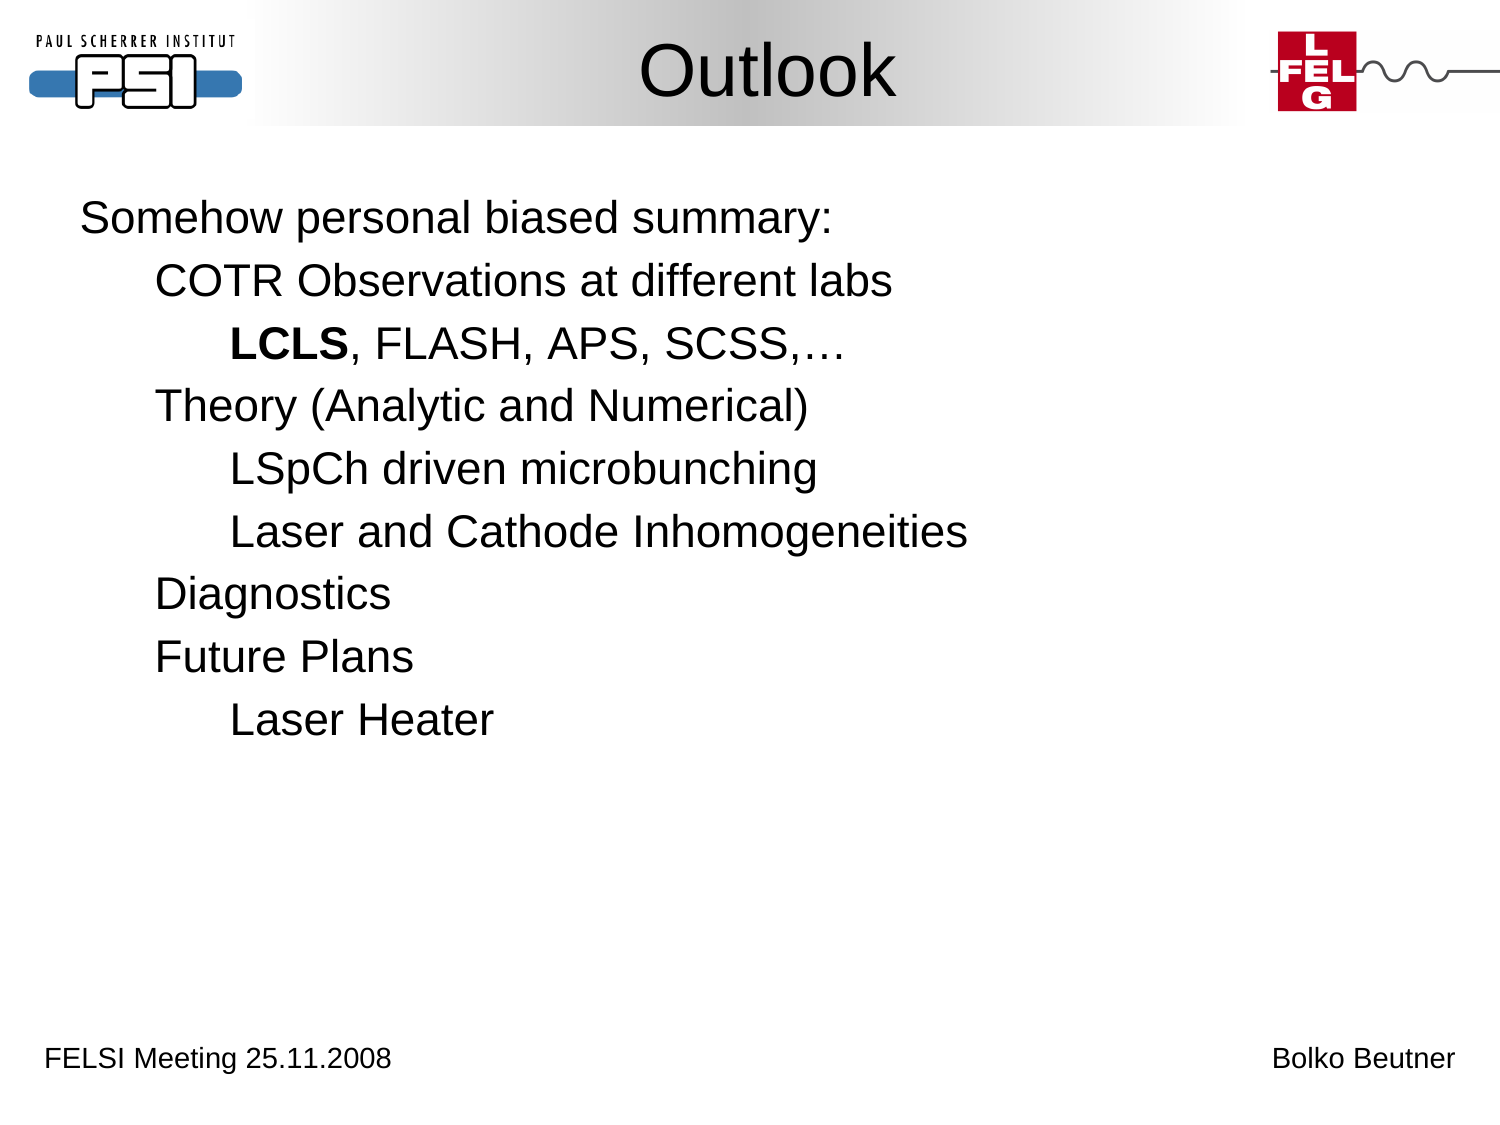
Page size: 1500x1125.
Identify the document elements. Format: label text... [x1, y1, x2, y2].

picture [17, 19, 256, 119]
picture [1270, 30, 1500, 113]
list Somehow personal biased summary: COTR Observations at different labs LCLS, FLASH, APS, SCSS,… Theory (Analytic and Numerical) LSpCh driven microbunching Laser and Cathode Inhomogeneities Diagnostics Future Plans Laser Heater [64, 184, 1436, 988]
title Outlook [265, 7, 1270, 133]
